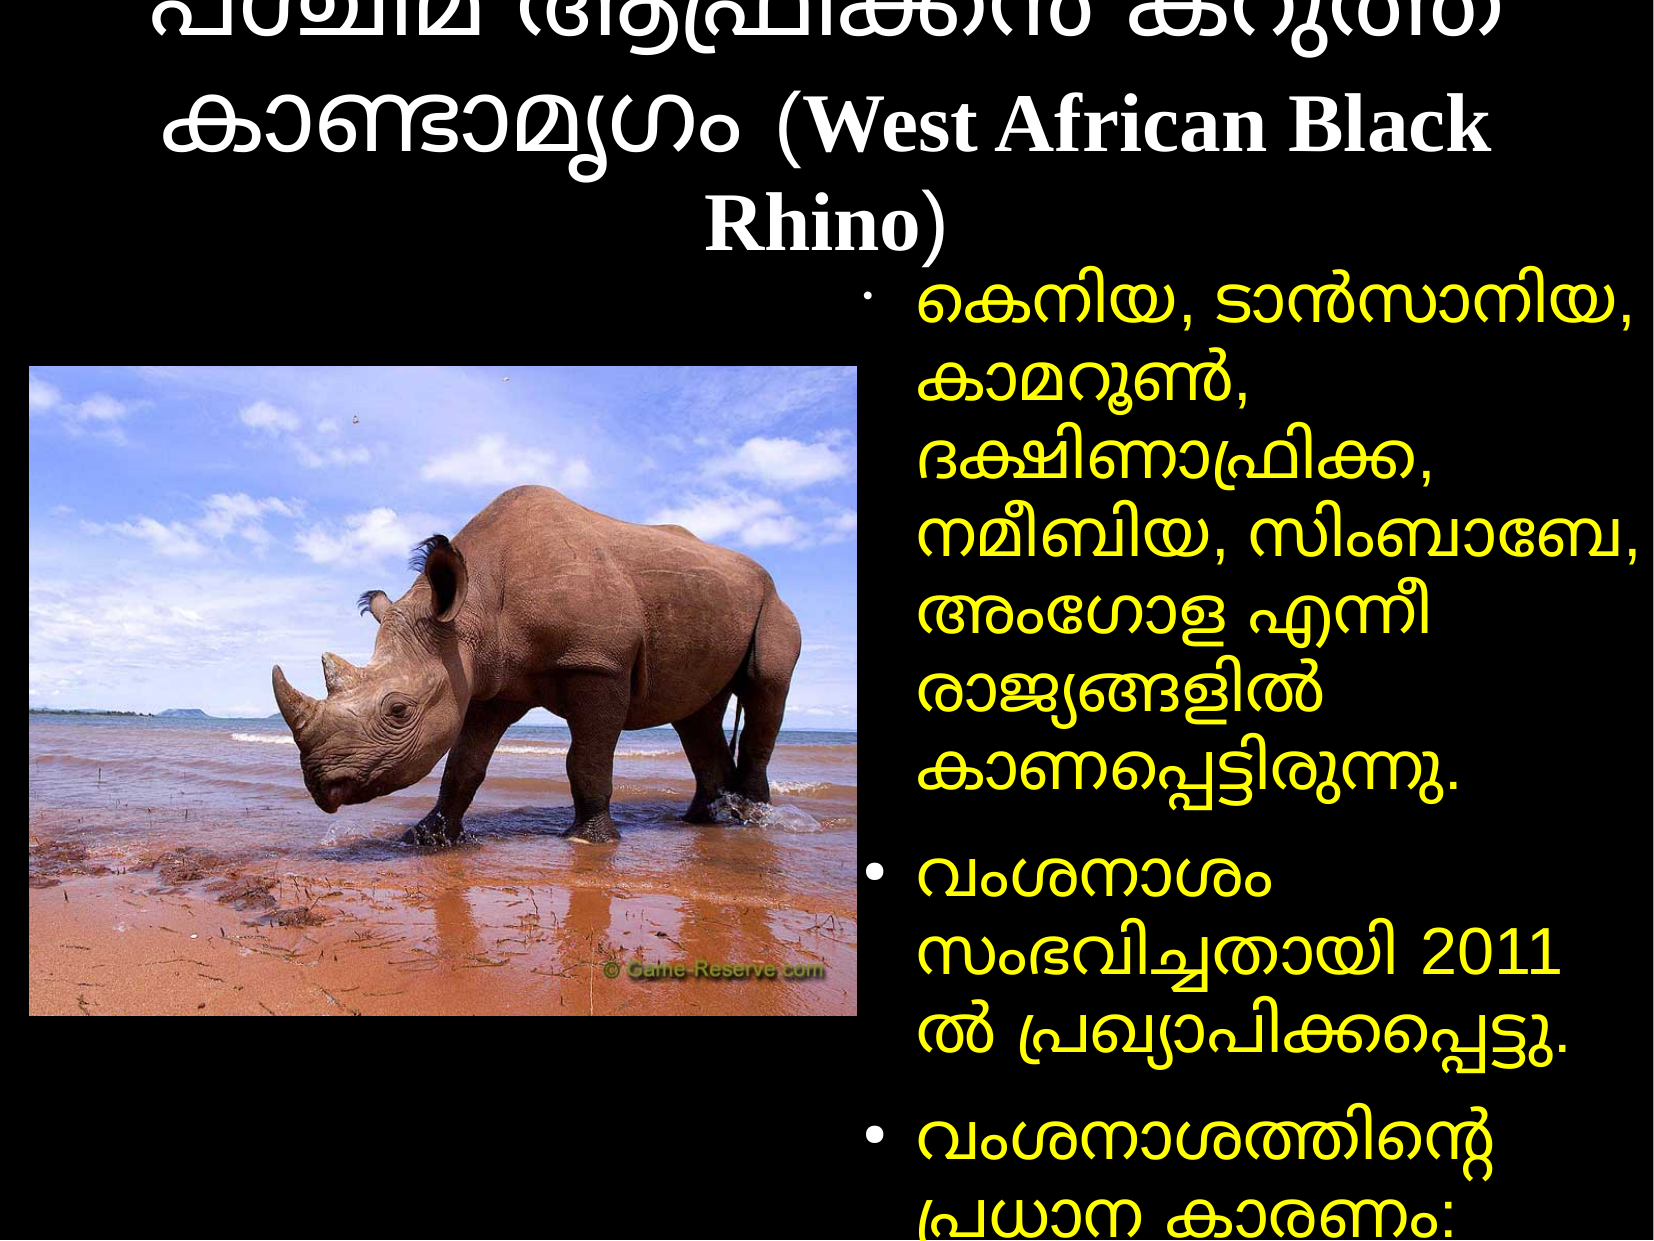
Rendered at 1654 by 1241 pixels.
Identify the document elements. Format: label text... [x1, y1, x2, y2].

list കെനിയ, ടാന്‍സാനിയ, കാമറൂണ്‍, ദക്ഷിണാഫ്രിക്ക, നമീബിയ, സിംബാബേ, അംഗോള എന്നീ രാജ്യങ്ങളില്‍ കാണപ്പെട്ടിരുന്നു. വംശനാശം സംഭവിച്ചതായി 2011 ല്‍ പ്രഖ്യാപിക്കപ്പെട്ടു. വംശനാശത്തിന്റെ പ്രധാന കാരണം: നായാട്ട് [845, 260, 1654, 1202]
title പശ്ചിമ ആഫ്രിക്കന്‍ കറുത്ത കാണ്ടാമൃഗം (West African Black Rhino) [82, 0, 1571, 223]
picture [29, 366, 857, 1016]
